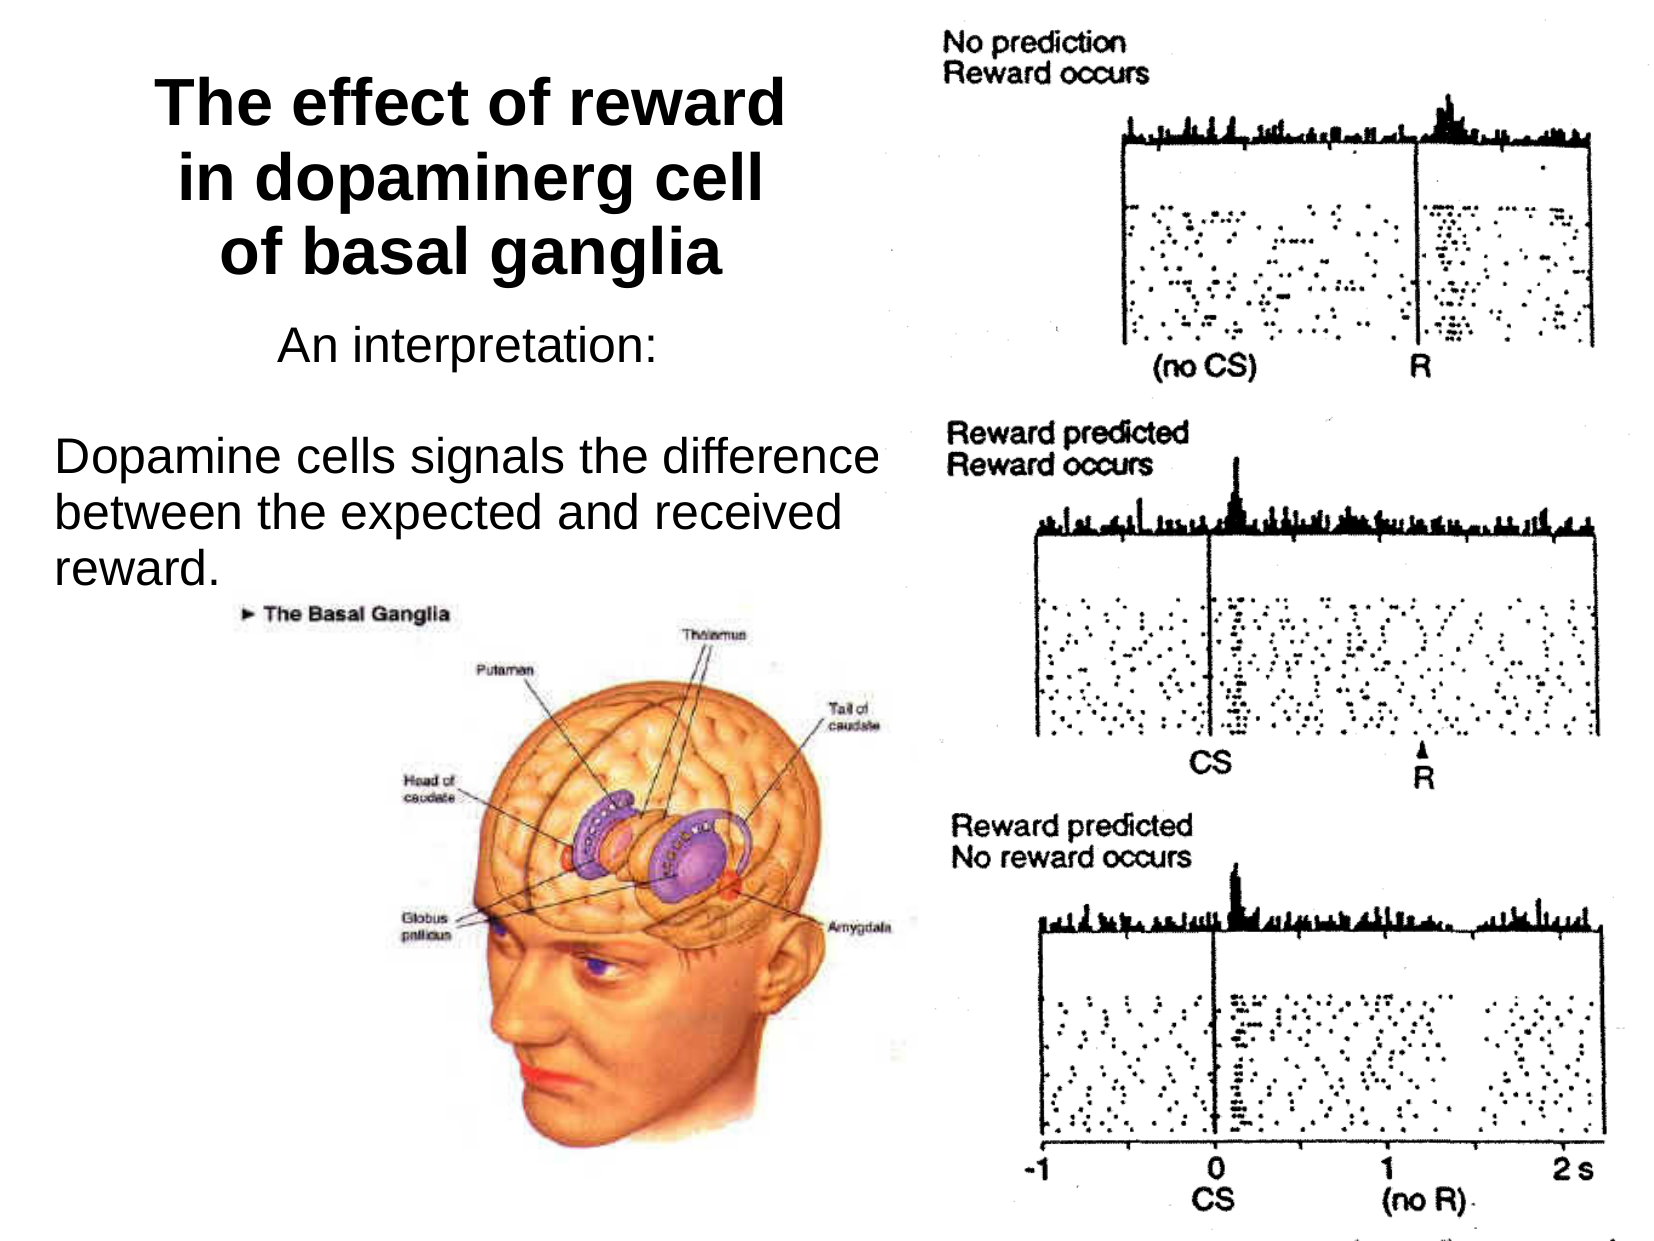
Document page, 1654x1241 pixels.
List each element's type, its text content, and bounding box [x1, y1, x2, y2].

text_box An interpretation: Dopamine cells signals the difference between the expected and received reward. [40, 309, 878, 631]
picture [218, 0, 1654, 1241]
title The effect of reward in dopaminerg cell of basal ganglia [0, 47, 878, 306]
